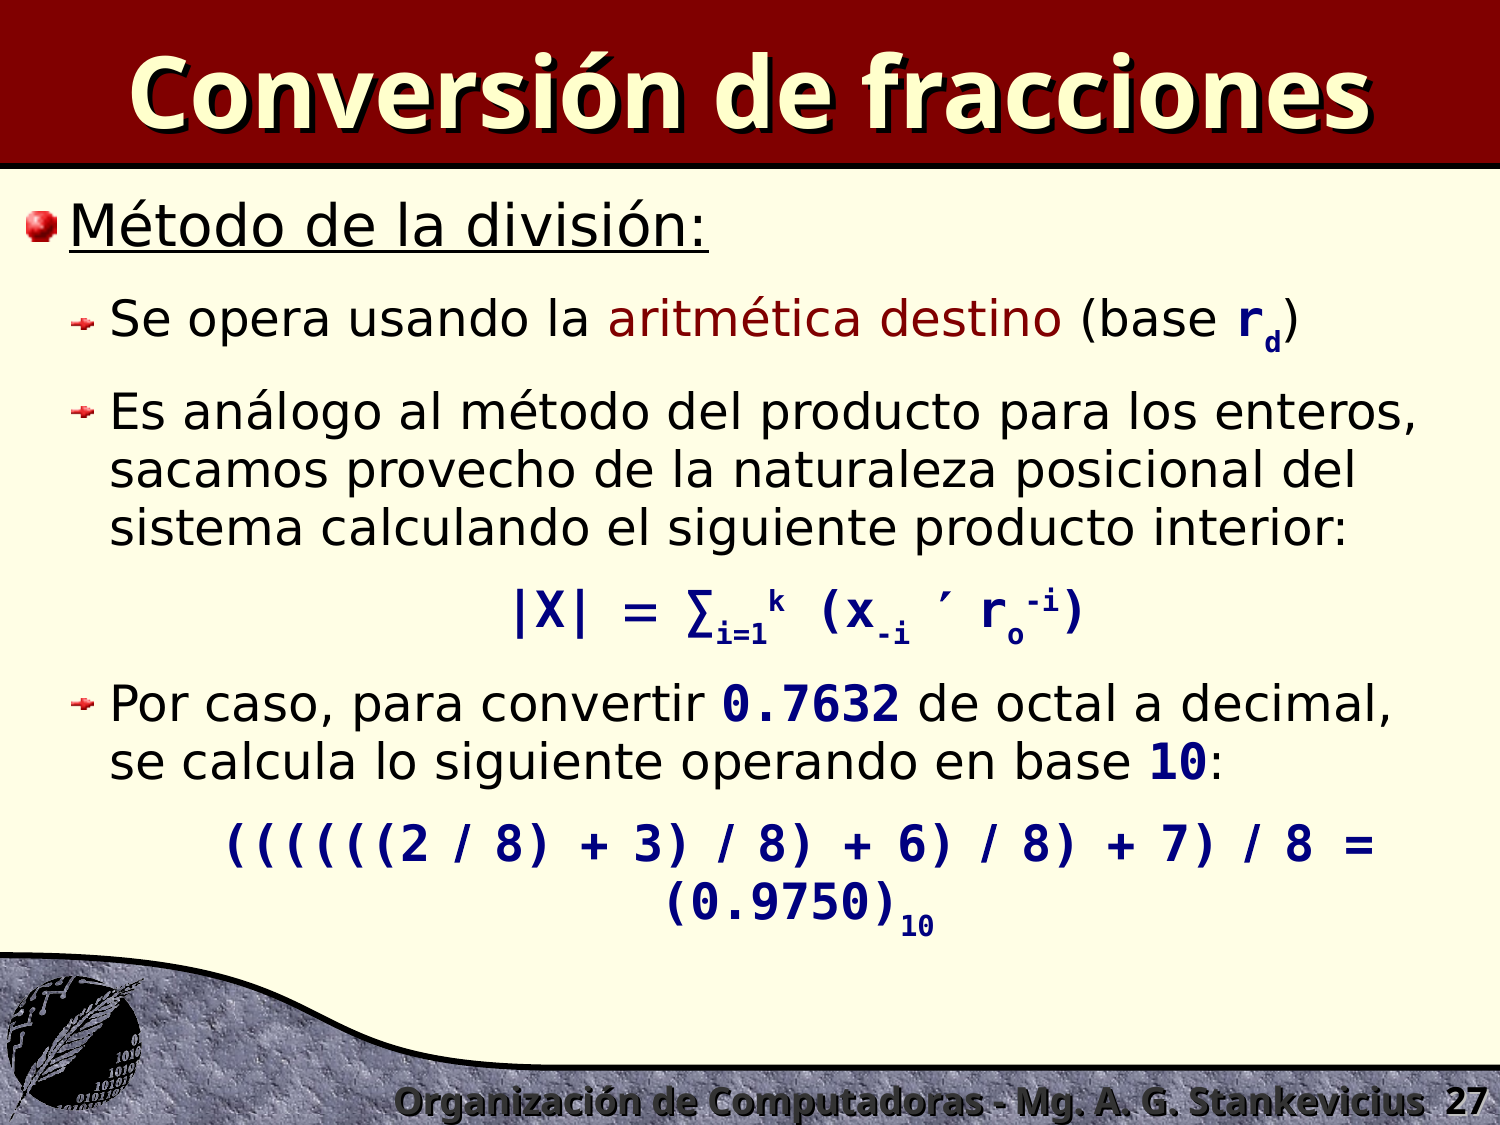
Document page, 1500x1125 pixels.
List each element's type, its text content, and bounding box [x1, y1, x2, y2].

picture [802, 1100, 806, 1110]
picture [1058, 1100, 1065, 1110]
picture [448, 1100, 455, 1110]
list Método de la división: Se opera usando la aritmética destino (base rd) Es análogo al método del producto para los enteros, sacamos provecho de la naturaleza posicional del sistema calculando el siguiente producto interior: |X| = ∑i=1k (x-i ´ ro-i) Por caso, para convertir 0.7632 de octal a decimal, se calcula lo siguiente operando en base 10: ((((((2 / 8) + 3) / 8) + 6) / 8) + 7) / 8 = (0.9750)10 [11, 192, 1486, 943]
picture [0, 959, 1500, 1125]
title Conversión de fracciones [15, 5, 1485, 160]
